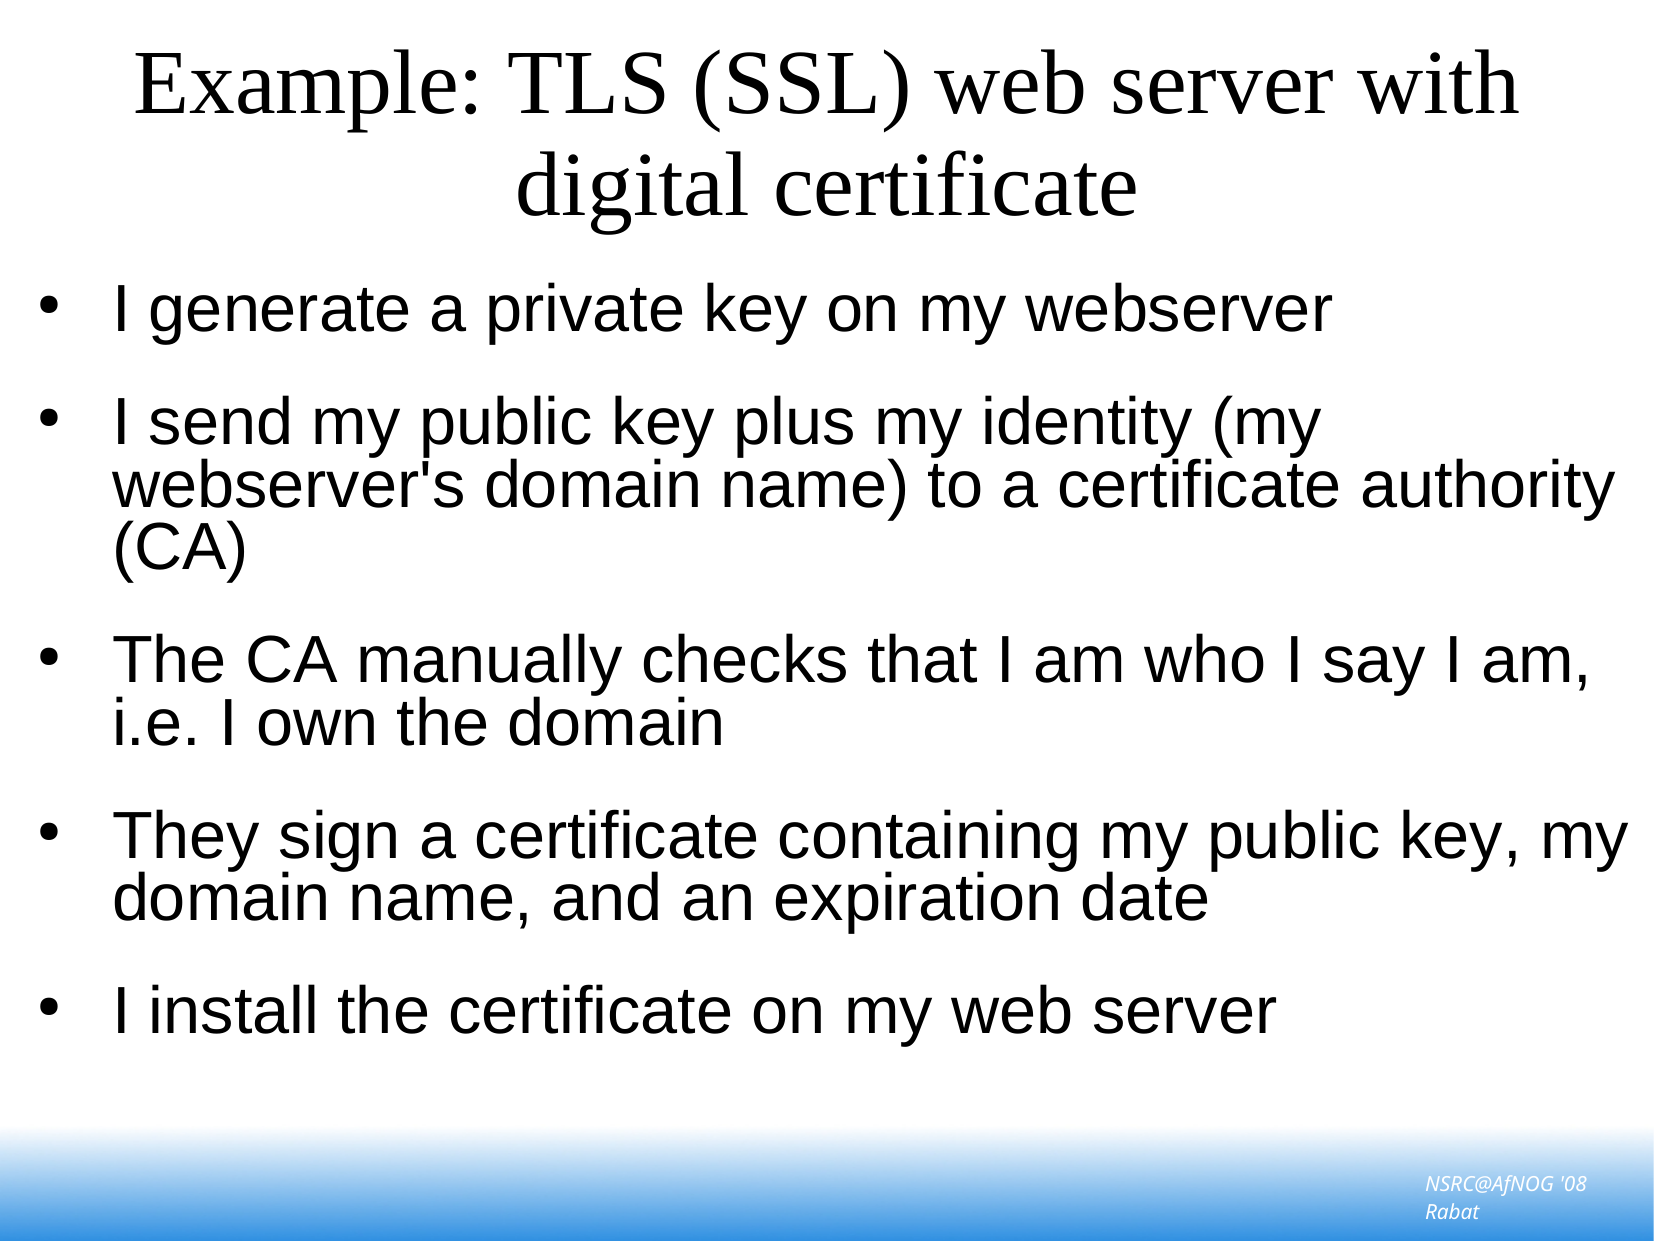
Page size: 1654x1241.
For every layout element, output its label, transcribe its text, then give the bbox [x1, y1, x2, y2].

title Example: TLS (SSL) web server with digital certificate [41, 32, 1616, 264]
list I generate a private key on my webserver I send my public key plus my identity (my webserver's domain name) to a certificate authority (CA) The CA manually checks that I am who I say I am, i.e. I own the domain They sign a certificate containing my public key, my domain name, and an expiration date I install the certificate on my web server [37, 281, 1645, 1203]
picture [0, 1124, 1654, 1241]
